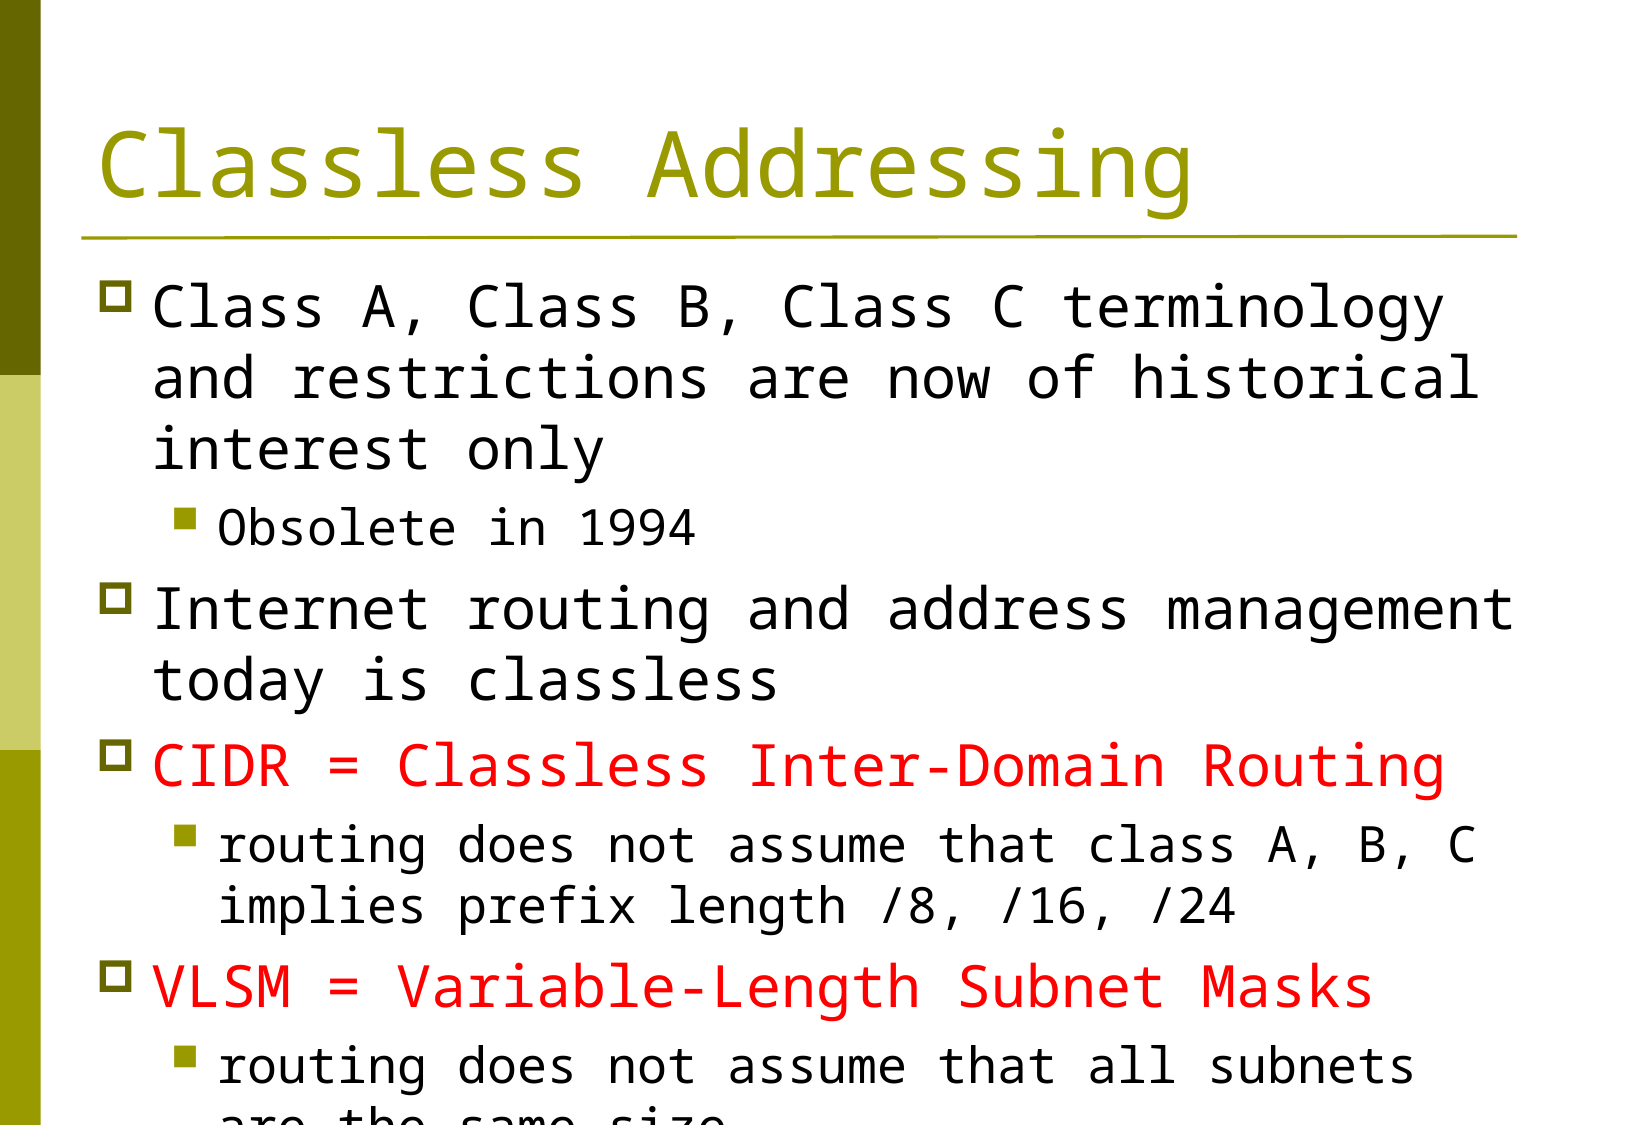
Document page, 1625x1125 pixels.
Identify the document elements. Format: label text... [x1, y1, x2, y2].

list Class A, Class B, Class C terminology and restrictions are now of historical interest only Obsolete in 1994 Internet routing and address management today is classless CIDR = Classless Inter-Domain Routing routing does not assume that class A, B, C implies prefix length /8, /16, /24 VLSM = Variable-Length Subnet Masks routing does not assume that all subnets are the same size [81, 262, 1544, 1022]
title Classless Addressing [81, 45, 1544, 233]
